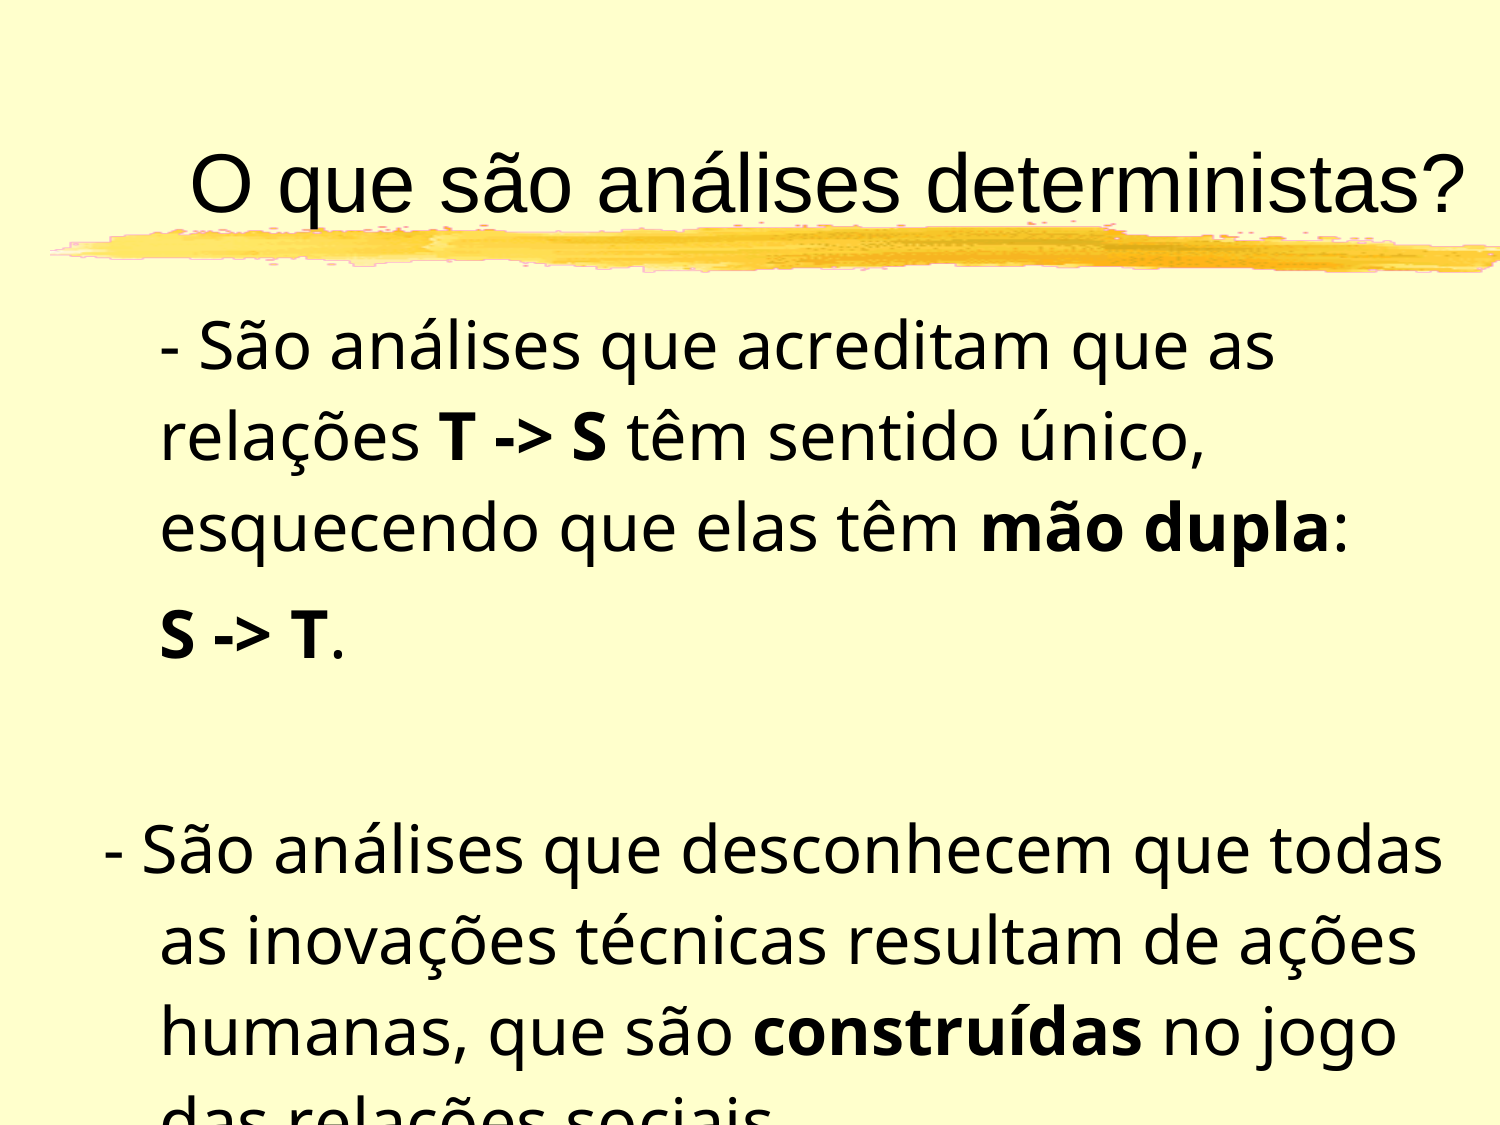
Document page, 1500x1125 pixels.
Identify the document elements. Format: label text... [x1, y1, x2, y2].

title O que são análises deterministas? [24, 22, 1488, 238]
picture [50, 215, 1500, 284]
list - São análises que acreditam que as relações T -> S têm sentido único, esquecendo que elas têm mão dupla: S -> T. - São análises que desconhecem que todas as inovações técnicas resultam de ações humanas, que são construídas no jogo das relações sociais. [88, 290, 1471, 1125]
